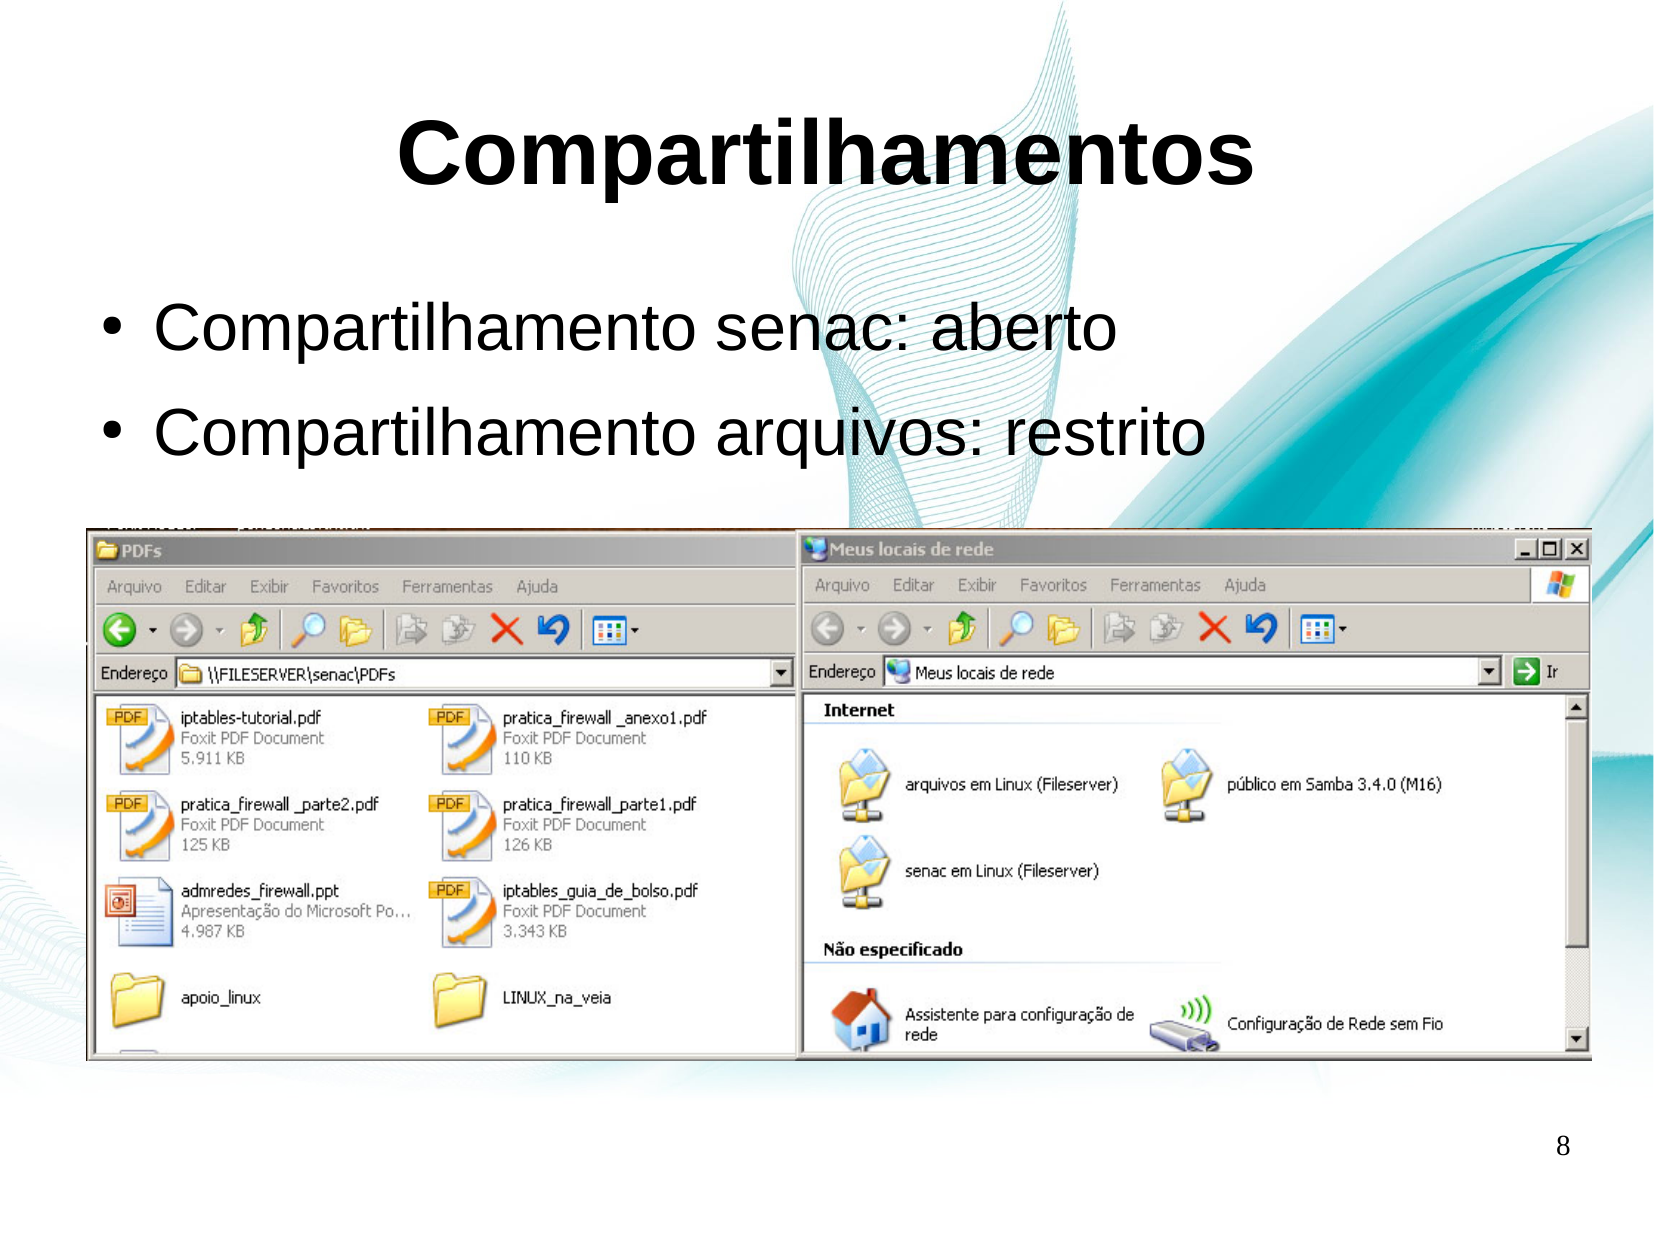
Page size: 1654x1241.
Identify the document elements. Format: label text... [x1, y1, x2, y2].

picture [0, 0, 1654, 1125]
title Compartilhamentos [82, 56, 1571, 250]
list Compartilhamento senac: aberto Compartilhamento arquivos: restrito [82, 290, 1571, 1109]
